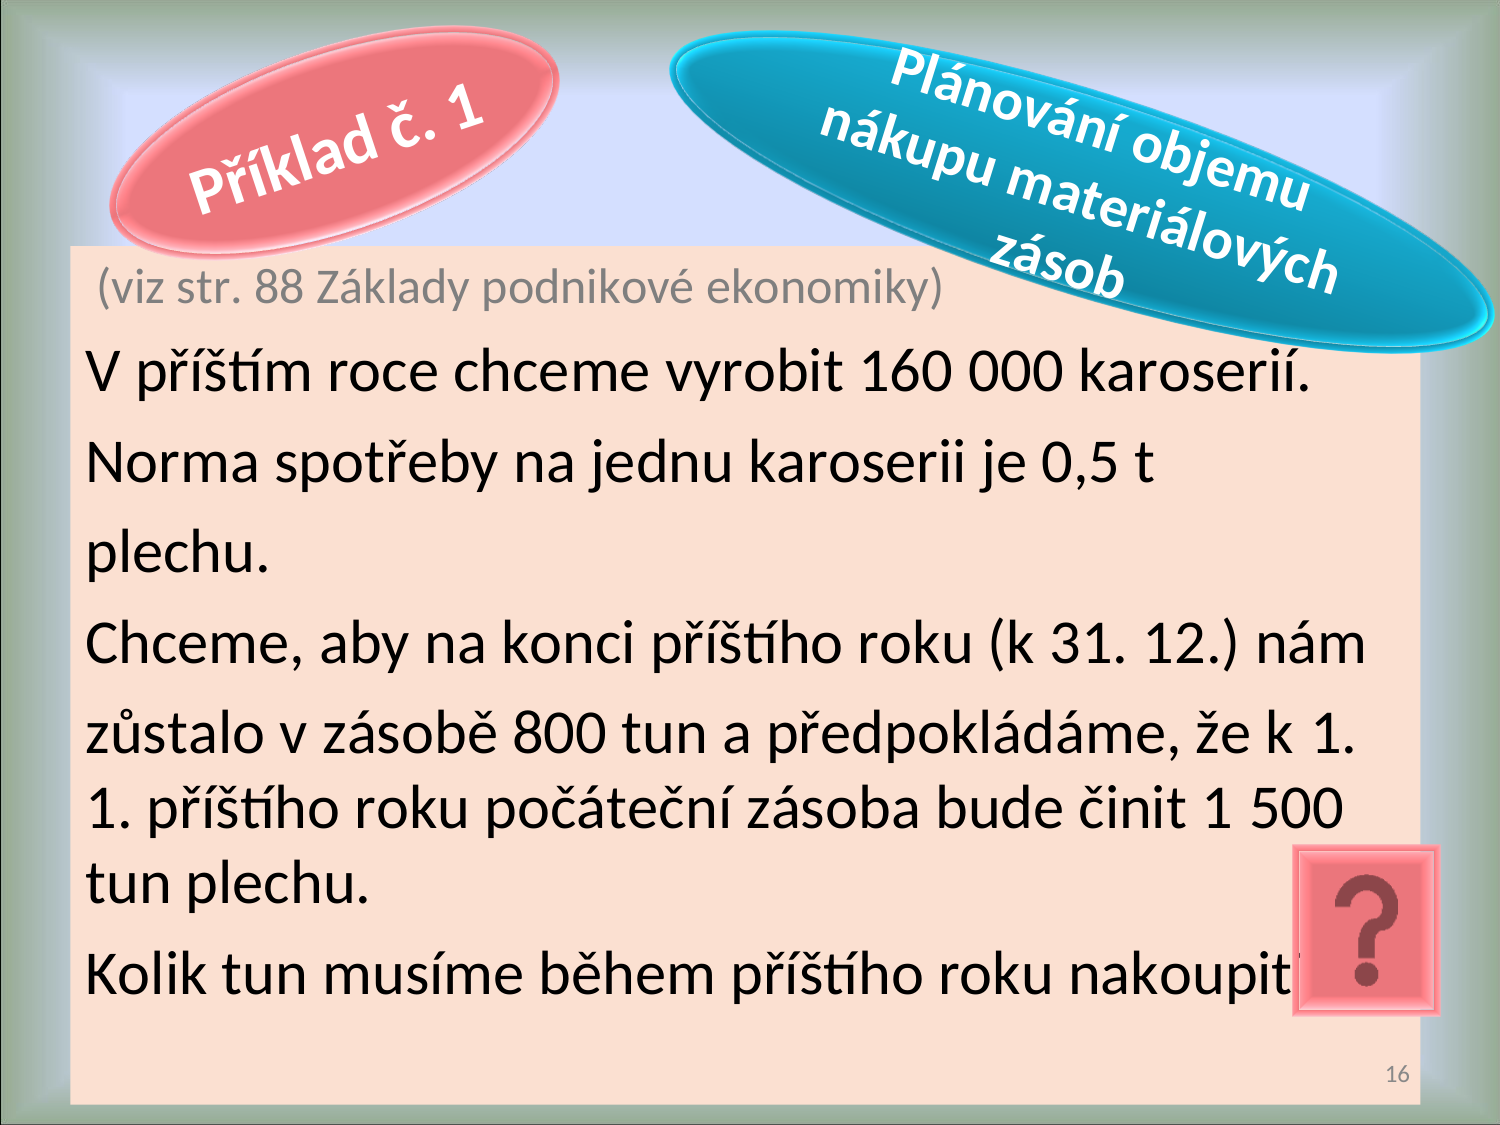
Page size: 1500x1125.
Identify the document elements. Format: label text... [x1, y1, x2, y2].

text_box Plánování objemu nákupu materiálových zásob [770, 33, 1395, 353]
text_box Příklad č. 1 [155, 27, 515, 261]
text_box <číslo> [1074, 1042, 1426, 1103]
picture [0, 0, 1500, 1125]
list (viz str. 88 Základy podnikové ekonomiky) V příštím roce chceme vyrobit 160 000 karoserií. Norma spotřeby na jednu karoserii je 0,5 t plechu. Chceme, aby na konci příštího roku (k 31. 12.) nám zůstalo v zásobě 800 tun a předpokládáme, že k 1. 1. příštího roku počáteční zásoba bude činit 1 500 tun plechu. Kolik tun musíme během příštího roku nakoupit? [70, 246, 1421, 1105]
